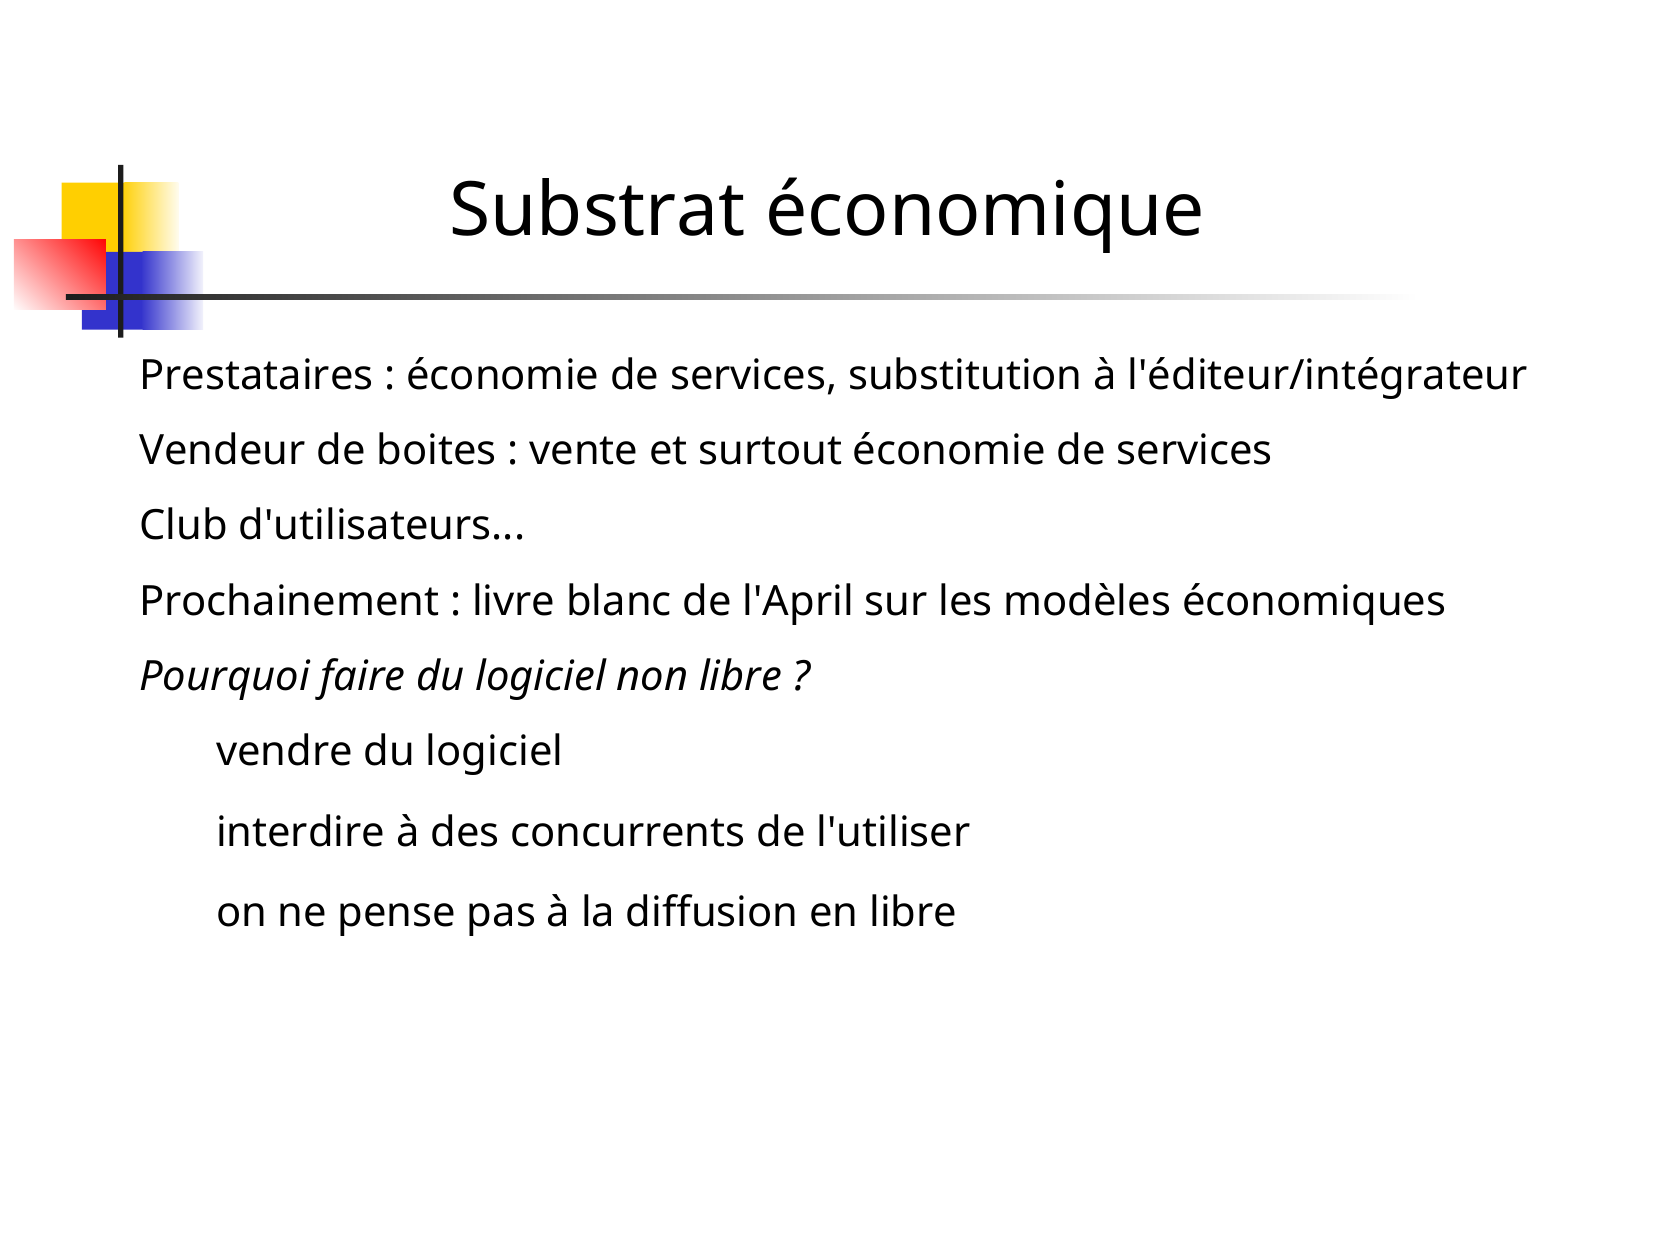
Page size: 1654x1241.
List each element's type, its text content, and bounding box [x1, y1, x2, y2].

title Substrat économique [121, 110, 1534, 303]
list Prestataires : économie de services, substitution à l'éditeur/intégrateur Vendeur de boites : vente et surtout économie de services Club d'utilisateurs... Prochainement : livre blanc de l'April sur les modèles économiques Pourquoi faire du logiciel non libre ? vendre du logiciel interdire à des concurrents de l'utiliser on ne pense pas à la diffusion en libre [121, 344, 1534, 1112]
